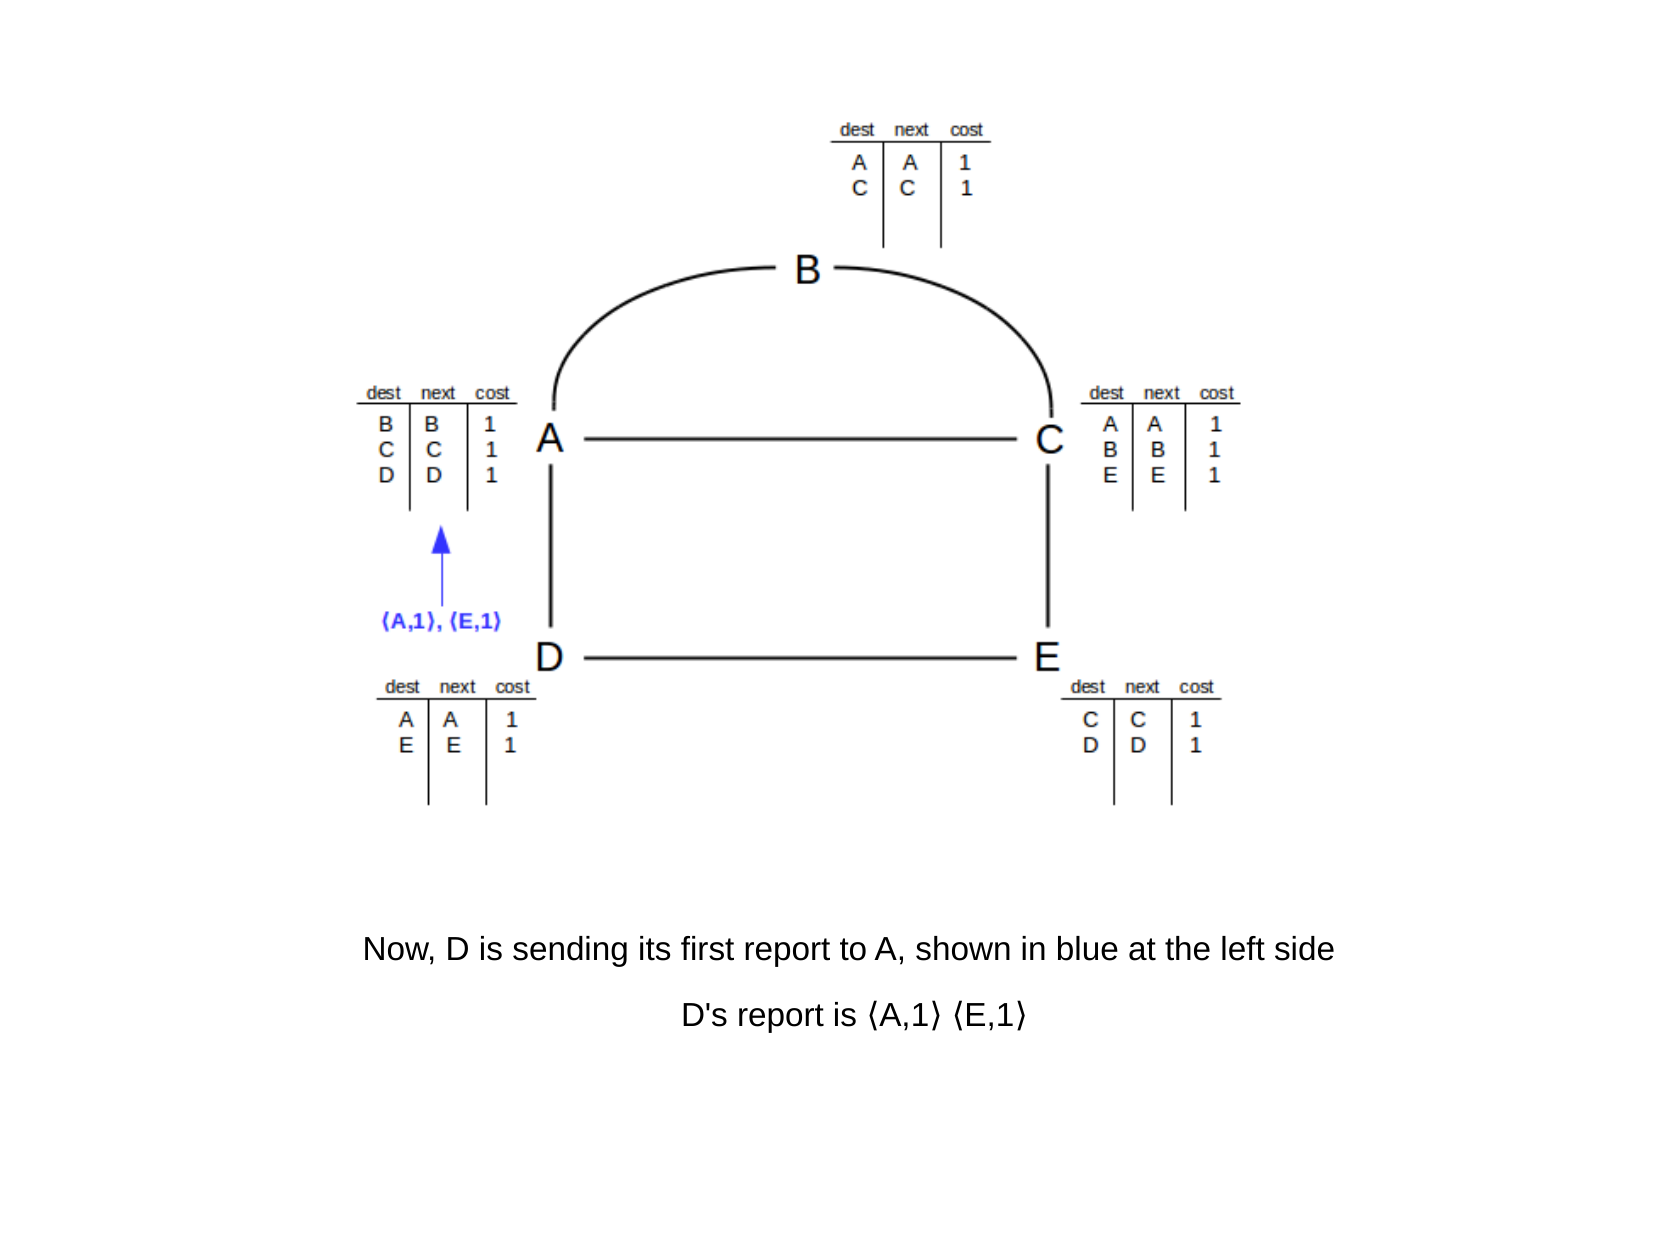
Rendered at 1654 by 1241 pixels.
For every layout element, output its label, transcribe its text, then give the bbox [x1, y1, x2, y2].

picture [350, 104, 1285, 871]
list Now, D is sending its first report to A, shown in blue at the left side D's report is ⟨A,1⟩ ⟨E,1⟩ [75, 930, 1564, 1126]
